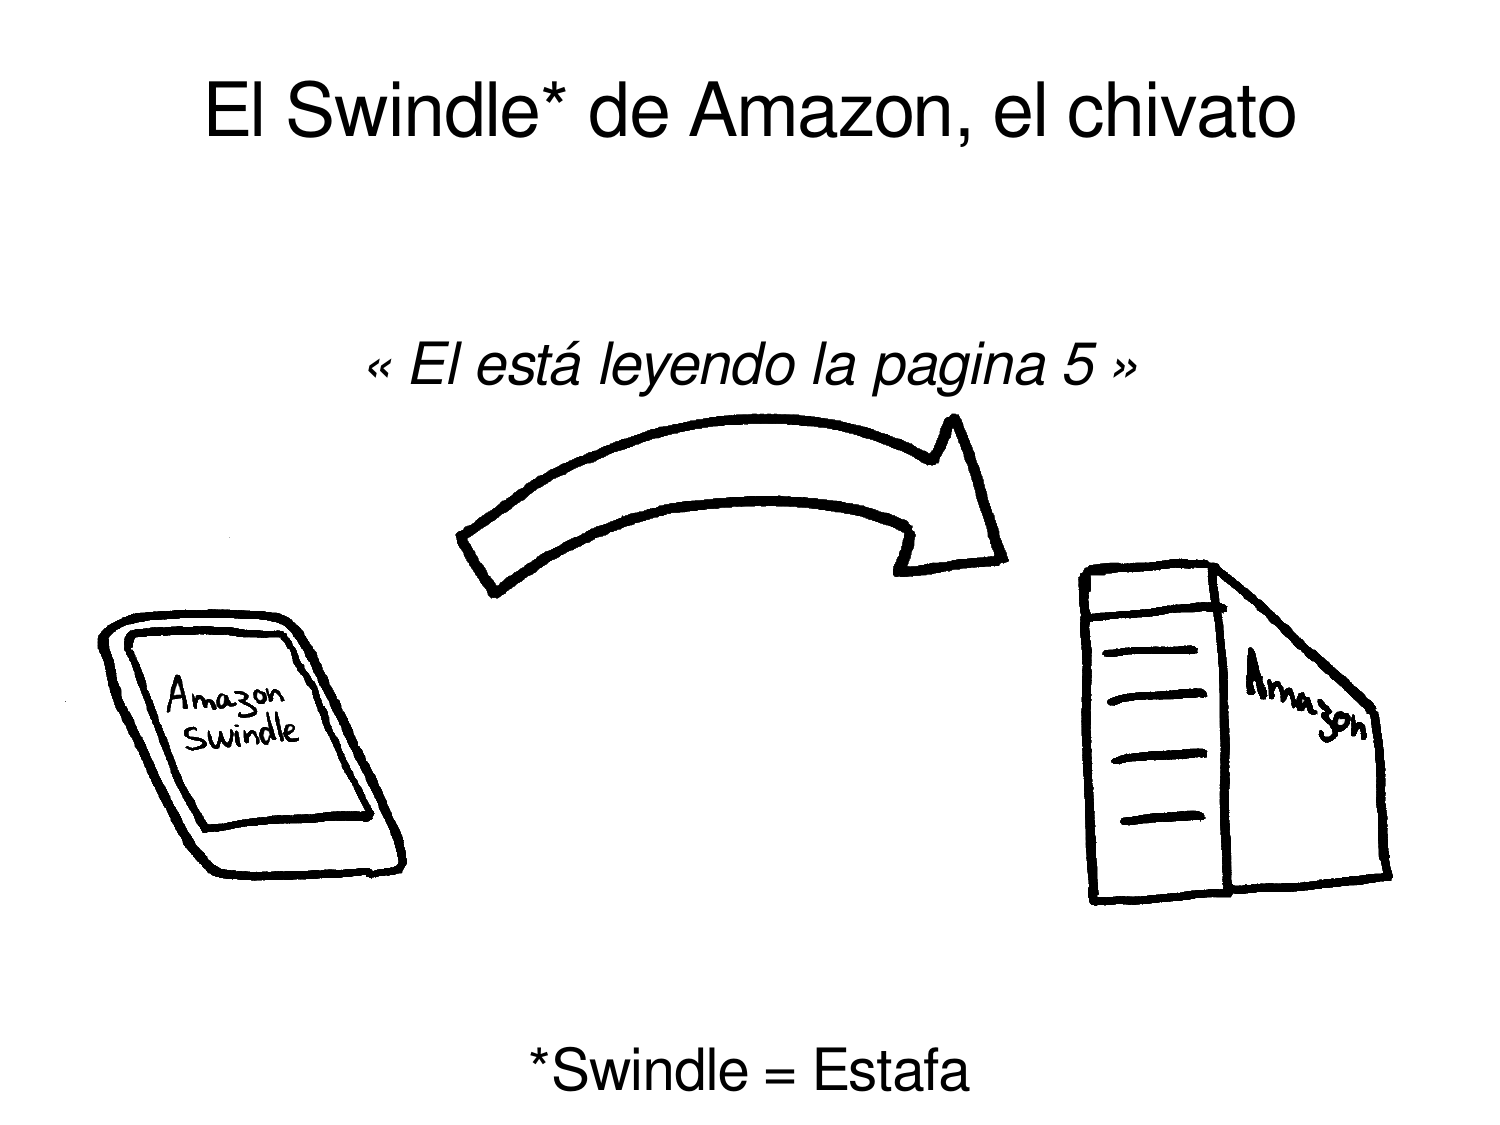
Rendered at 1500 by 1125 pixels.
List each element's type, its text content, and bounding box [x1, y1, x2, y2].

text_box El Swindle* de Amazon, el chivato [82, 60, 1418, 158]
text_box *Swindle = Estafa [57, 974, 1443, 1118]
text_box « El está leyendo la pagina 5 » [295, 318, 1205, 417]
picture [0, 364, 1500, 960]
